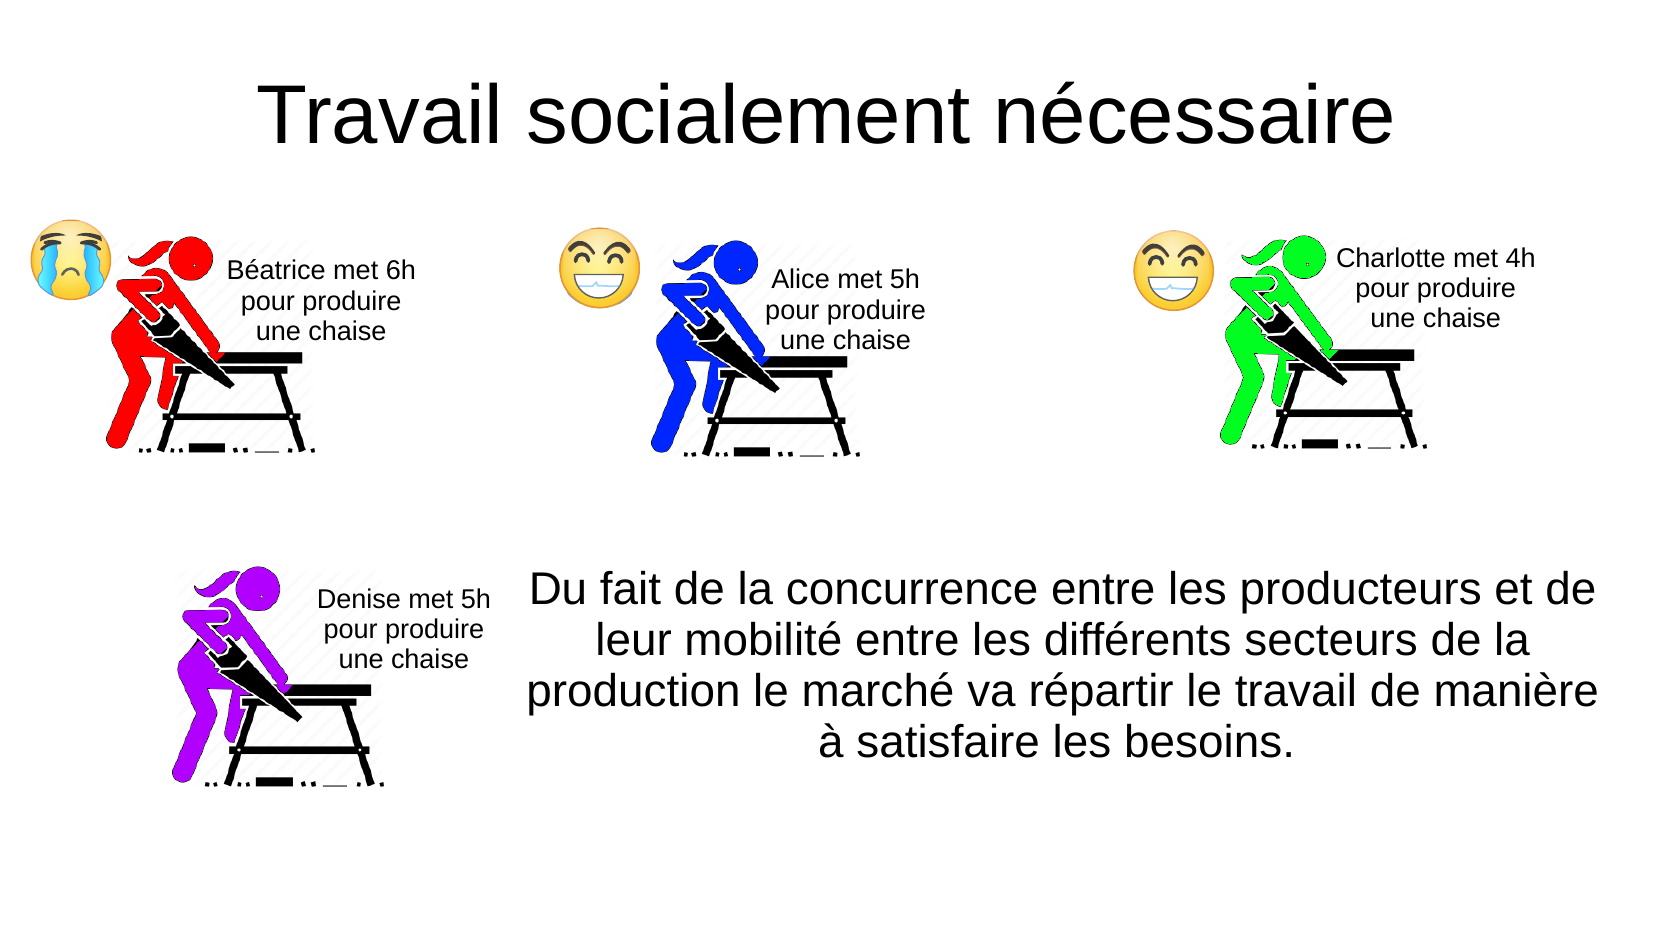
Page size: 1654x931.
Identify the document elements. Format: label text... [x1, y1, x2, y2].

text_box Denise met 5h pour produire une chaise [299, 576, 496, 683]
text_box Béatrice met 6h pour produire une chaise [205, 248, 438, 384]
text_box Alice met 5h pour produire une chaise [741, 256, 950, 363]
picture [1126, 223, 1427, 449]
title Travail socialement nécessaire [82, 37, 1571, 193]
picture [23, 212, 315, 453]
picture [172, 566, 384, 787]
picture [552, 220, 647, 316]
text_box Du fait de la concurrence entre les producteurs et de leur mobilité entre les différents secteurs de la production le marché va répartir le travail de manière à satisfaire les besoins. [496, 555, 1630, 804]
picture [651, 240, 860, 457]
text_box Charlotte met 4h pour produire une chaise [1319, 235, 1552, 372]
